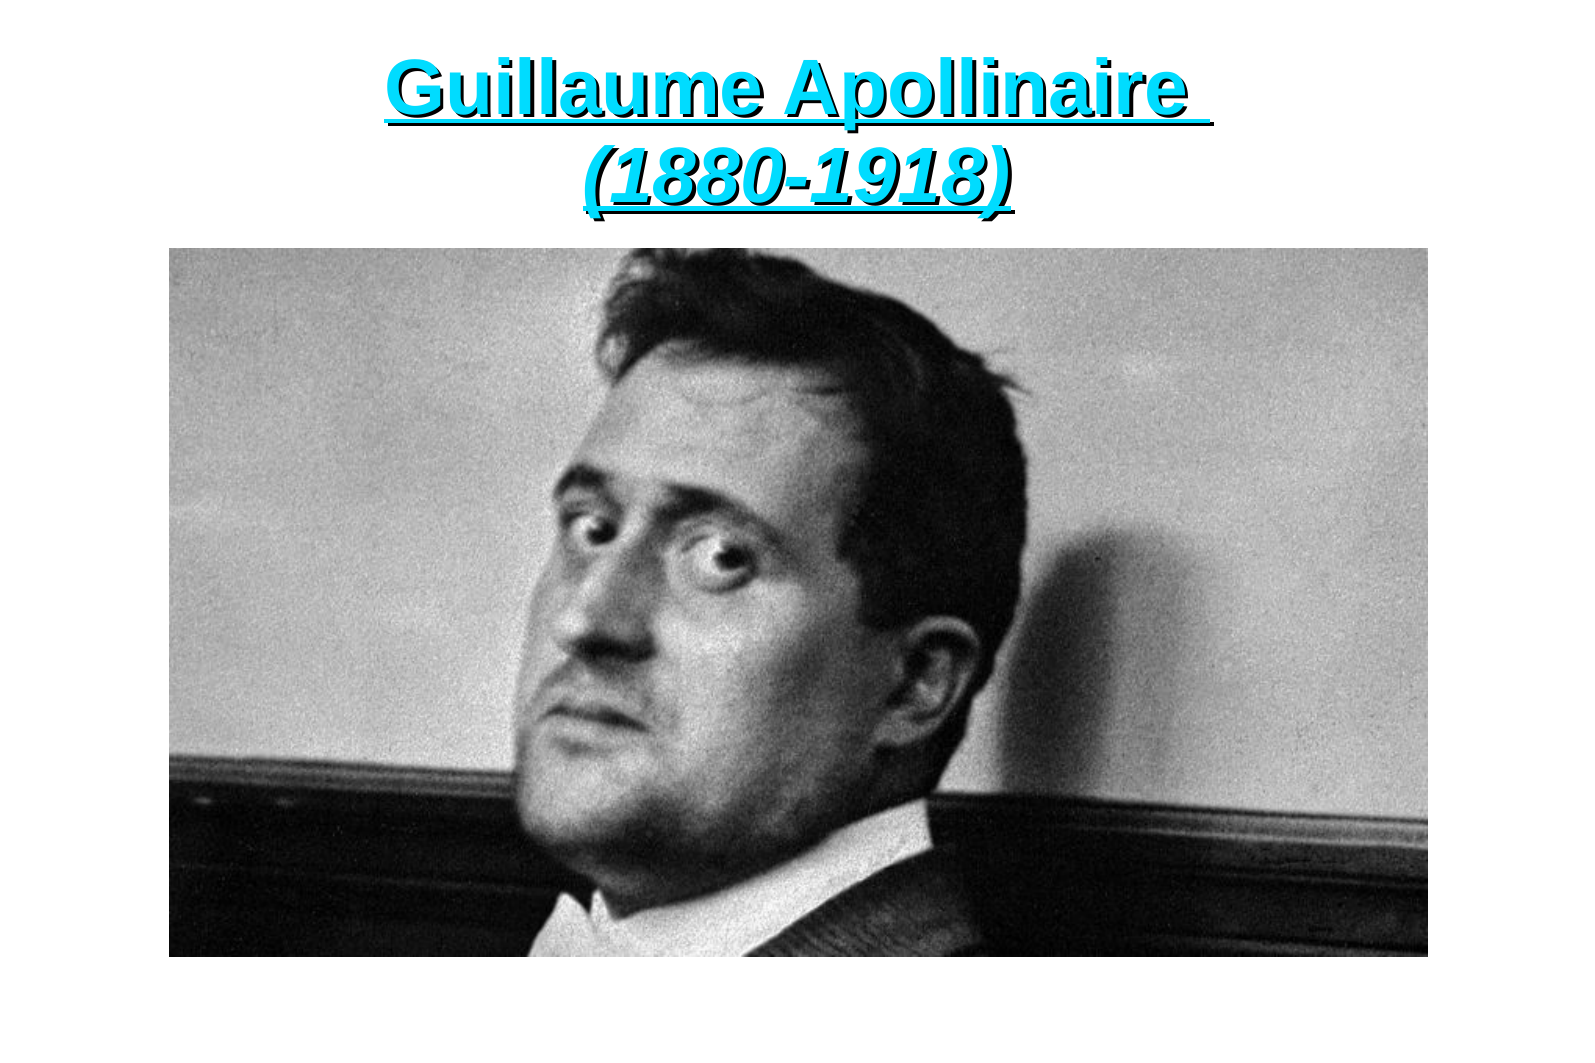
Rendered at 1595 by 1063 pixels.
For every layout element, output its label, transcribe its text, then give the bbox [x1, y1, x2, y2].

title Guillaume Apollinaire (1880-1918) [79, 42, 1515, 220]
picture [169, 248, 1428, 957]
